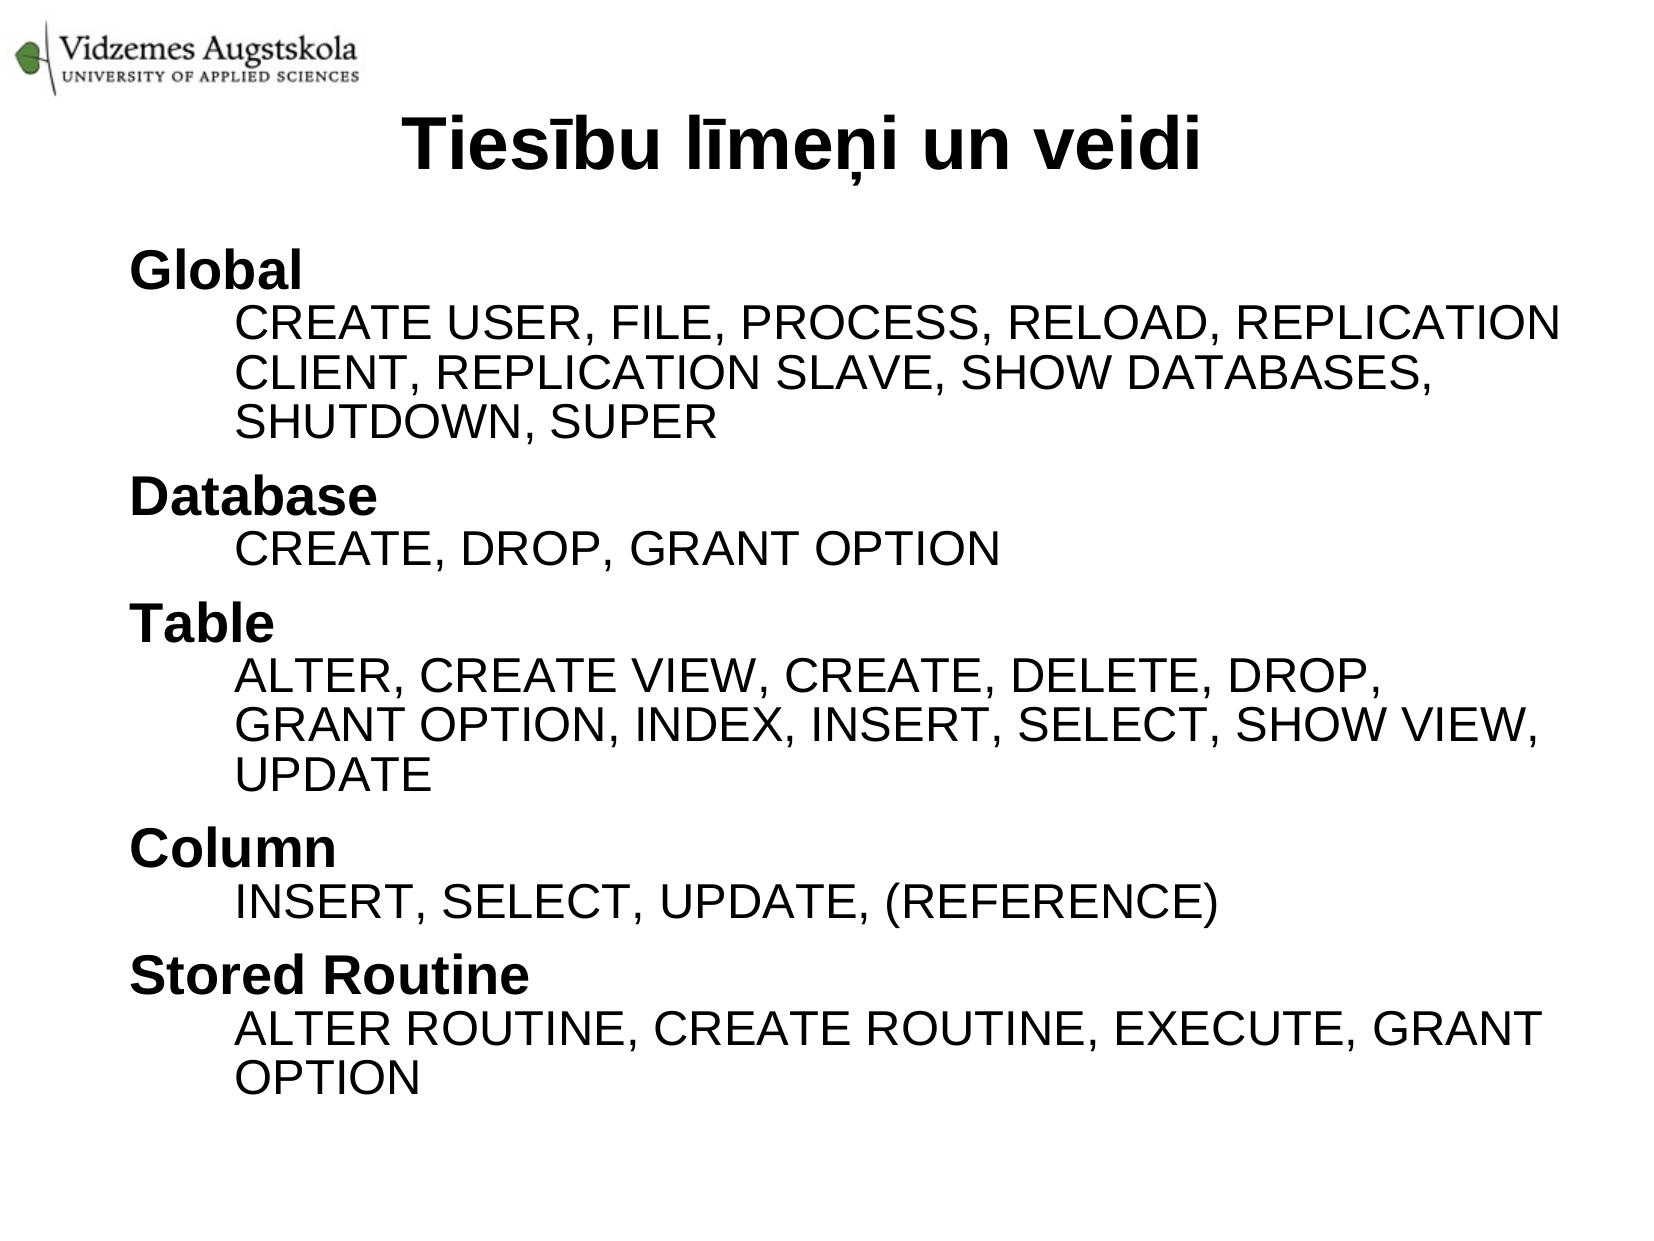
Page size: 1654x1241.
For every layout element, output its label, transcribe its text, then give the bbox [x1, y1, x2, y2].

list Global CREATE USER, FILE, PROCESS, RELOAD, REPLICATION CLIENT, REPLICATION SLAVE, SHOW DATABASES, SHUTDOWN, SUPER Database CREATE, DROP, GRANT OPTION Table ALTER, CREATE VIEW, CREATE, DELETE, DROP, GRANT OPTION, INDEX, INSERT, SELECT, SHOW VIEW, UPDATE Column INSERT, SELECT, UPDATE, (REFERENCE) Stored Routine ALTER ROUTINE, CREATE ROUTINE, EXECUTE, GRANT OPTION [82, 239, 1569, 1111]
title Tiesību līmeņi un veidi [94, 103, 1512, 188]
picture [5, 2, 368, 113]
